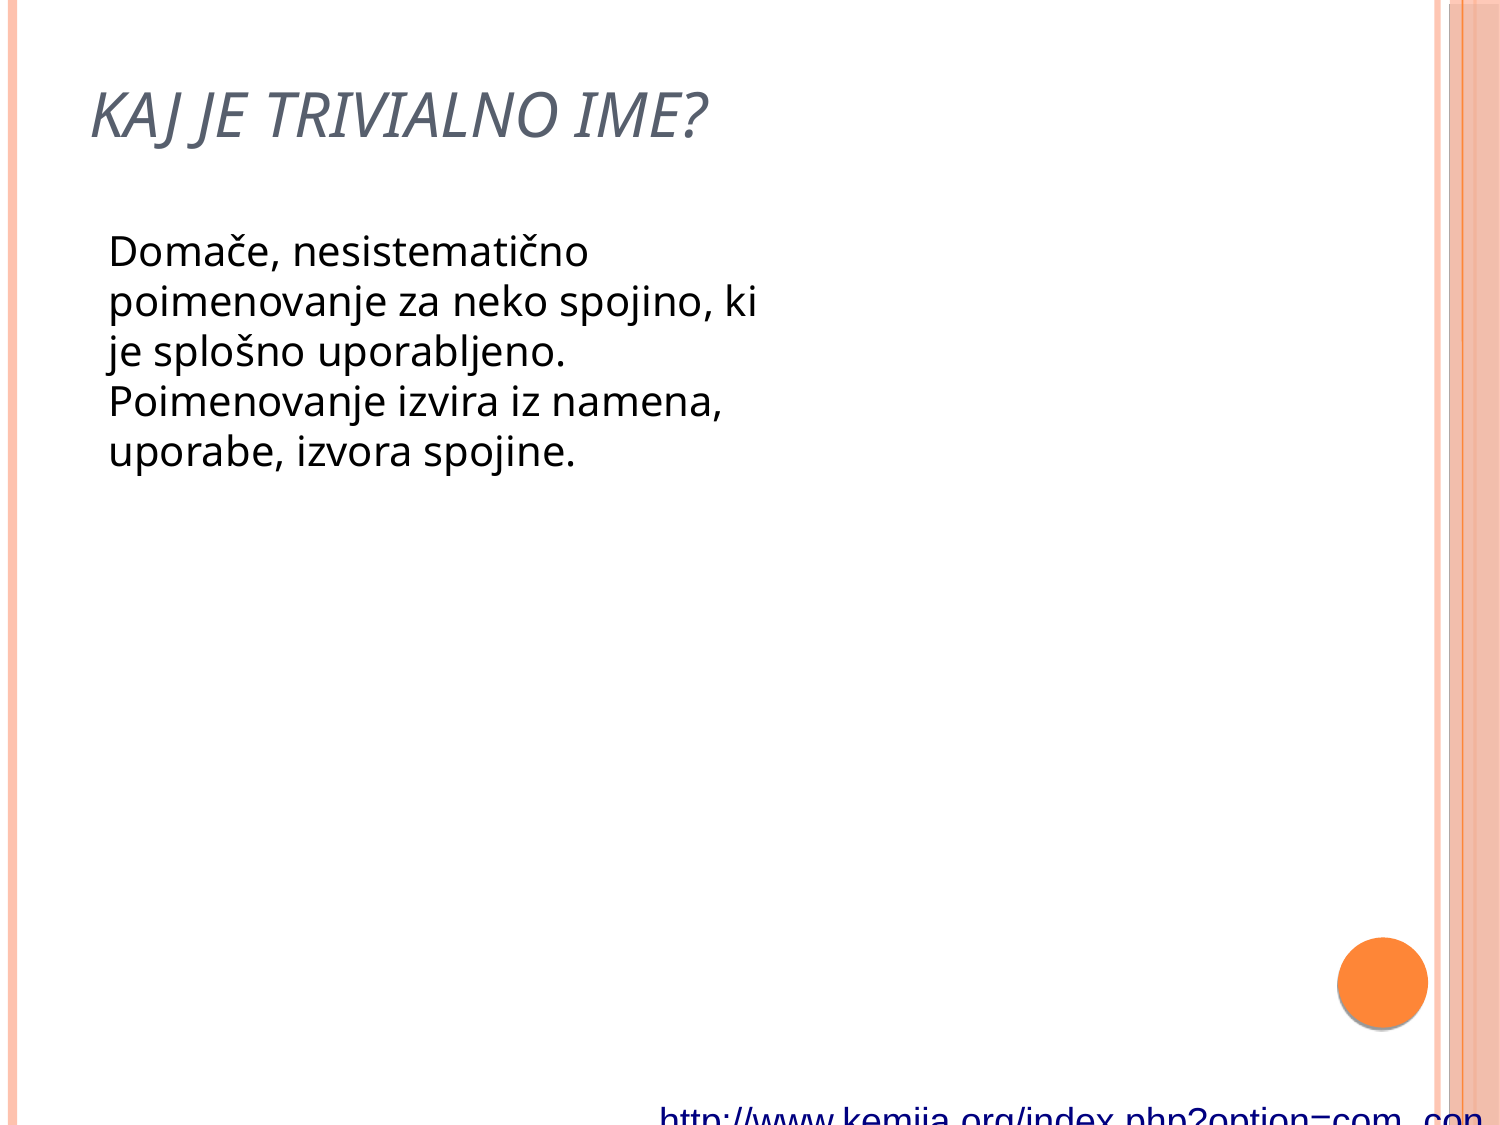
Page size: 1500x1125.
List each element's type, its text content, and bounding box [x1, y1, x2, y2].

text_box Domače, nesistematično poimenovanje za neko spojino, ki je splošno uporabljeno. Poimenovanje izvira iz namena, uporabe, izvora spojine. [93, 217, 774, 533]
text_box http://www.kemija.org/index.php?option=com_content&task=view&id=249&Itemid=57 [644, 1089, 1500, 1125]
title Kaj je trivialno ime? [75, 45, 1300, 233]
